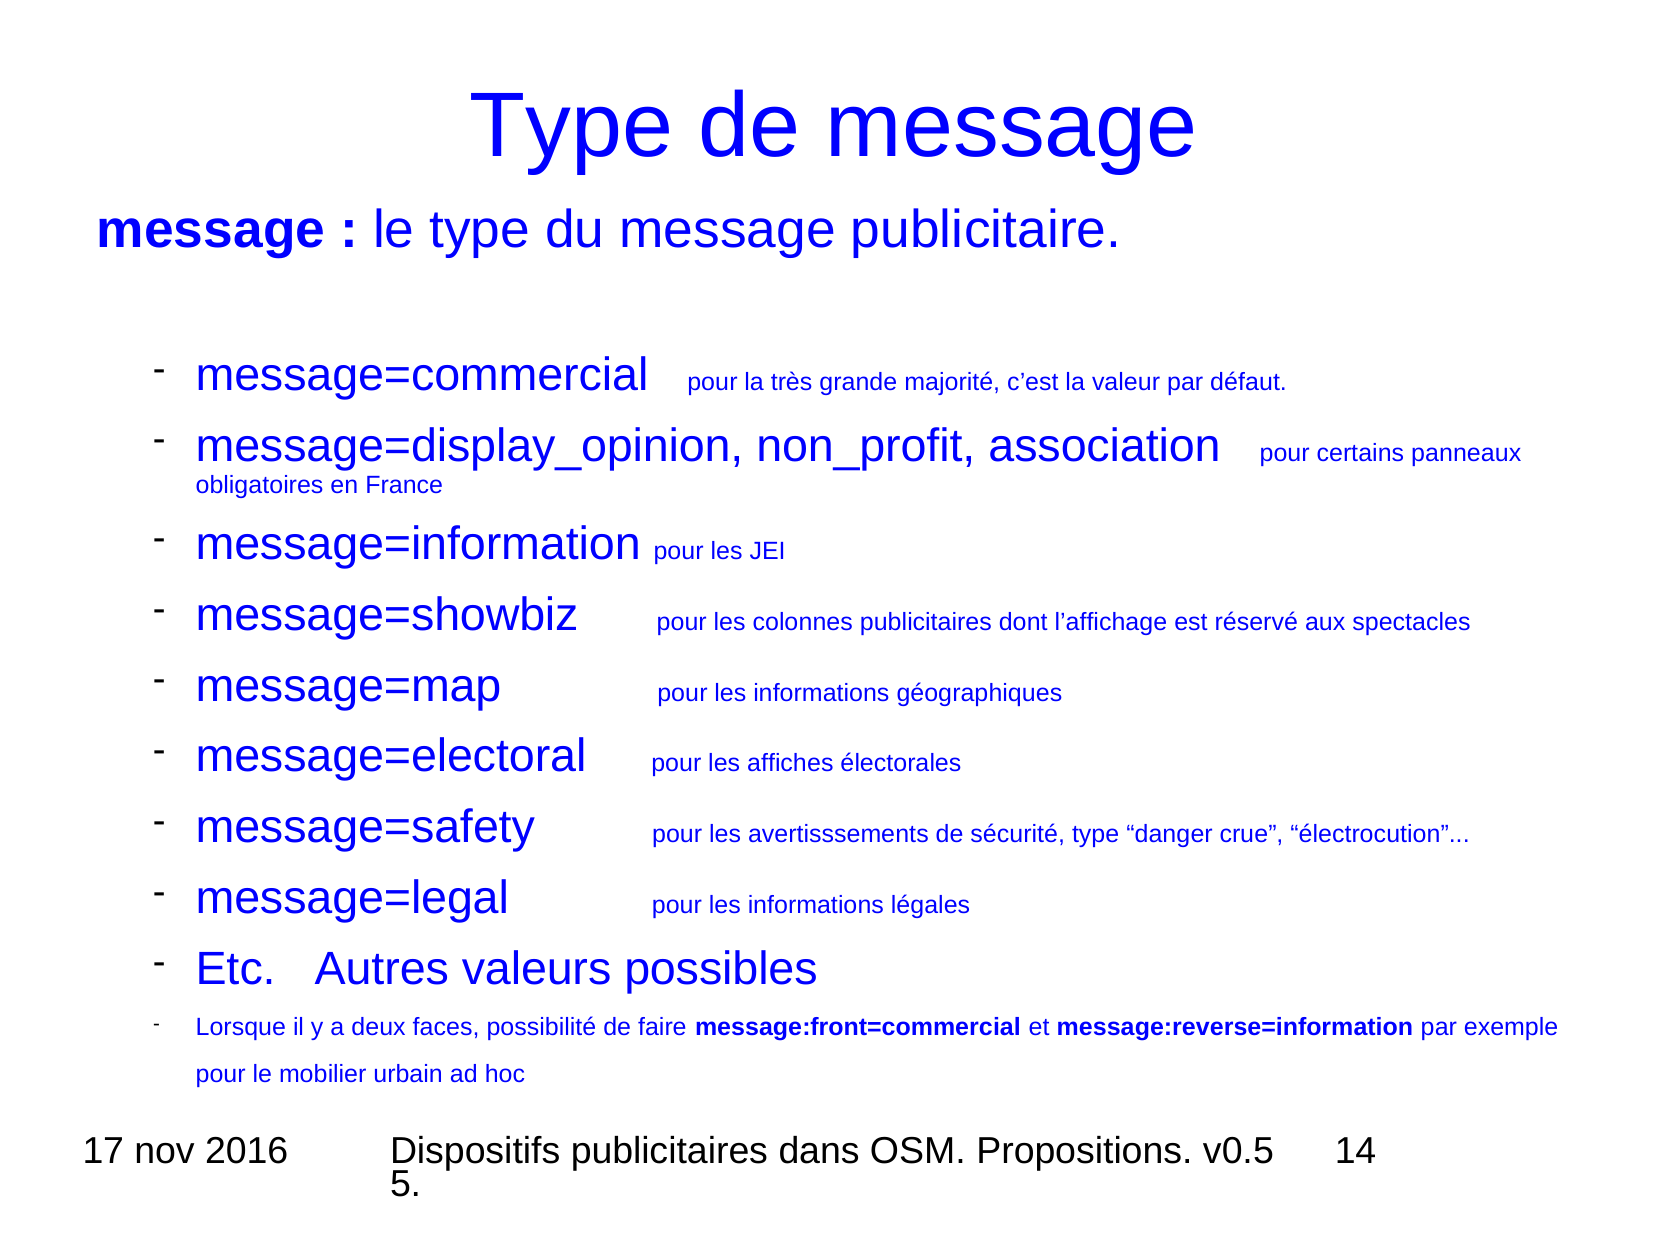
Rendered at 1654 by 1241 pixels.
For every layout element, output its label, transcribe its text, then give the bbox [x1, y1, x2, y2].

title Type de message [90, 19, 1579, 225]
list message : le type du message publicitaire. message=commercial pour la très grande majorité, c’est la valeur par défaut. message=display_opinion, non_profit, association pour certains panneaux obligatoires en France message=information pour les JEI message=showbiz pour les colonnes publicitaires dont l’affichage est réservé aux spectacles message=map pour les informations géographiques message=electoral pour les affiches électorales message=safety pour les avertisssements de sécurité, type “danger crue”, “électrocution”... message=legal pour les informations légales Etc. Autres valeurs possibles Lorsque il y a deux faces, possibilité de faire message:front=commercial et message:reverse=information par exemple pour le mobilier urbain ad hoc [82, 195, 1571, 1096]
